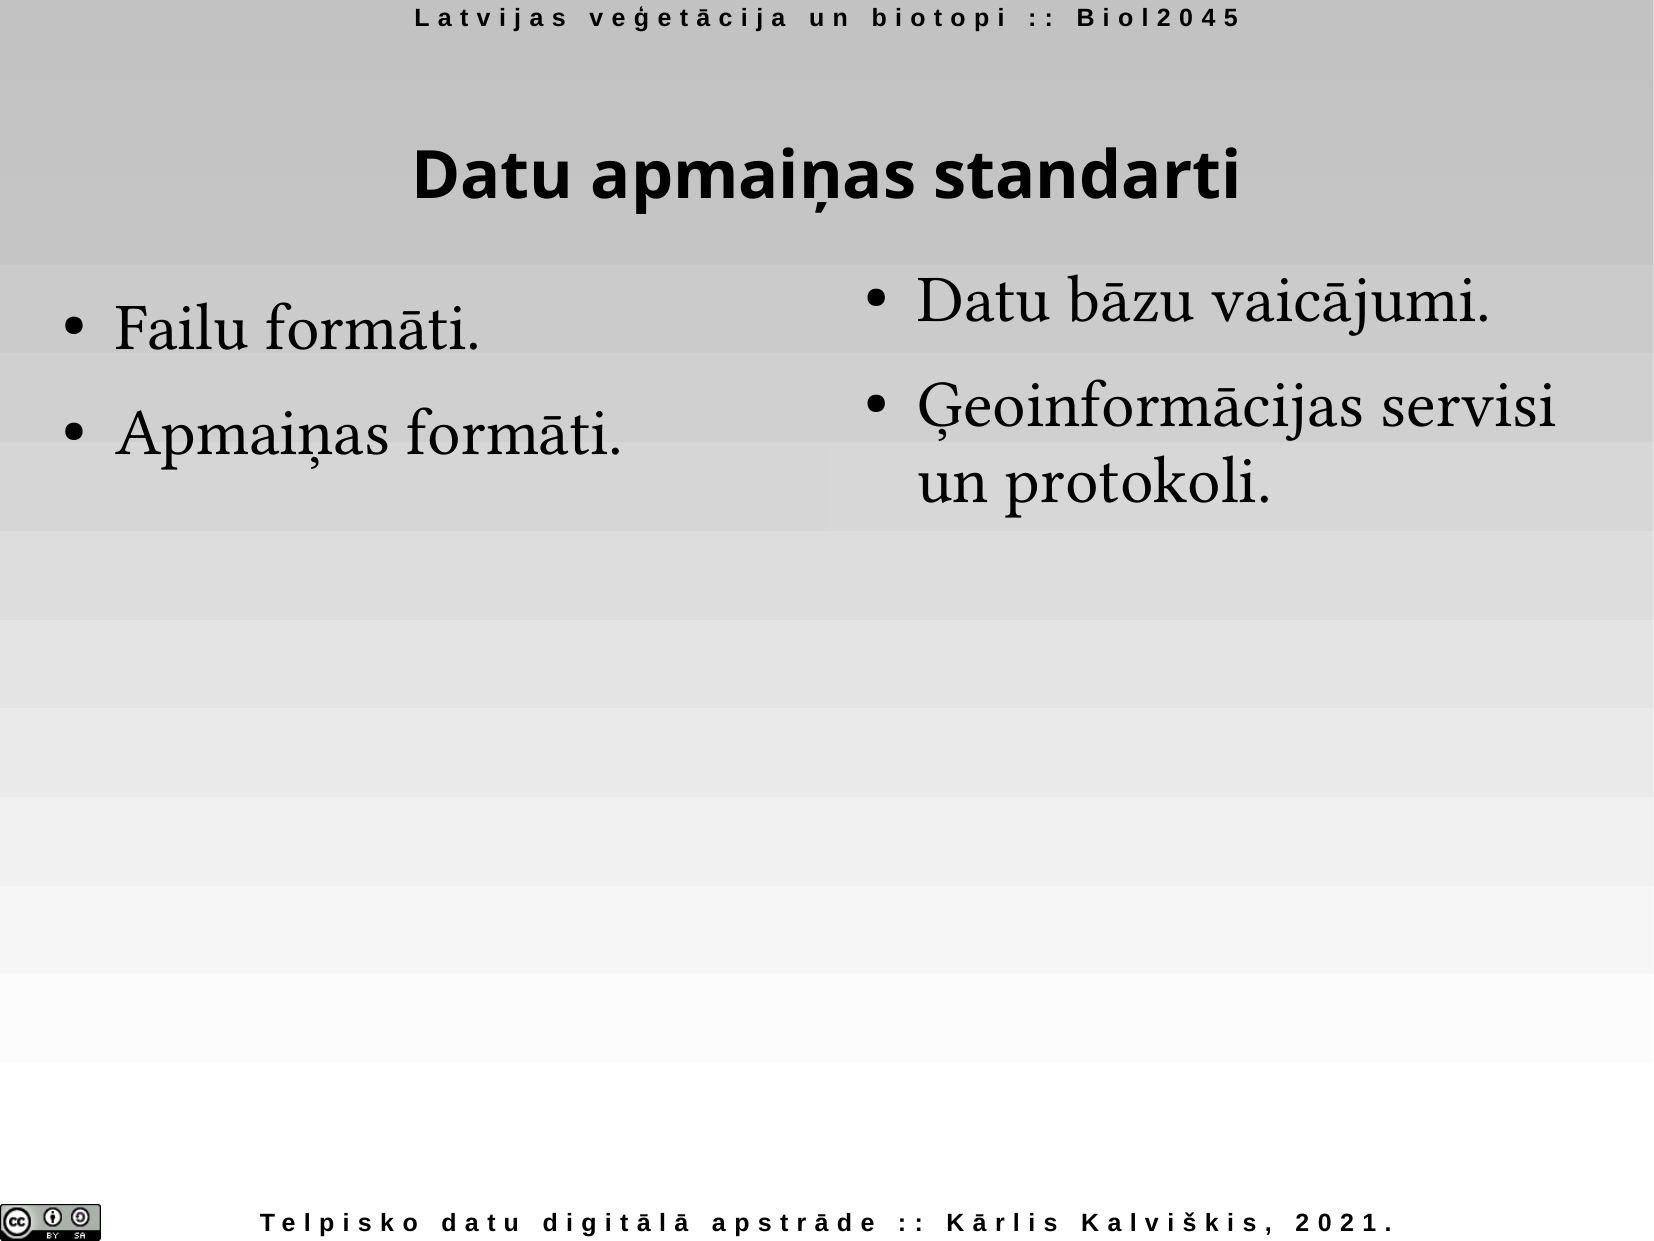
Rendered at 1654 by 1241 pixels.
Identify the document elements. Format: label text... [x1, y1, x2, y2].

list Datu bāzu vaicājumi. Ģeoinformācijas servisi un protokoli. [846, 261, 1596, 1189]
list Failu formāti. Apmaiņas formāti. [44, 289, 808, 1113]
title Datu apmaiņas standarti [29, 49, 1625, 296]
picture [0, 0, 1654, 1241]
